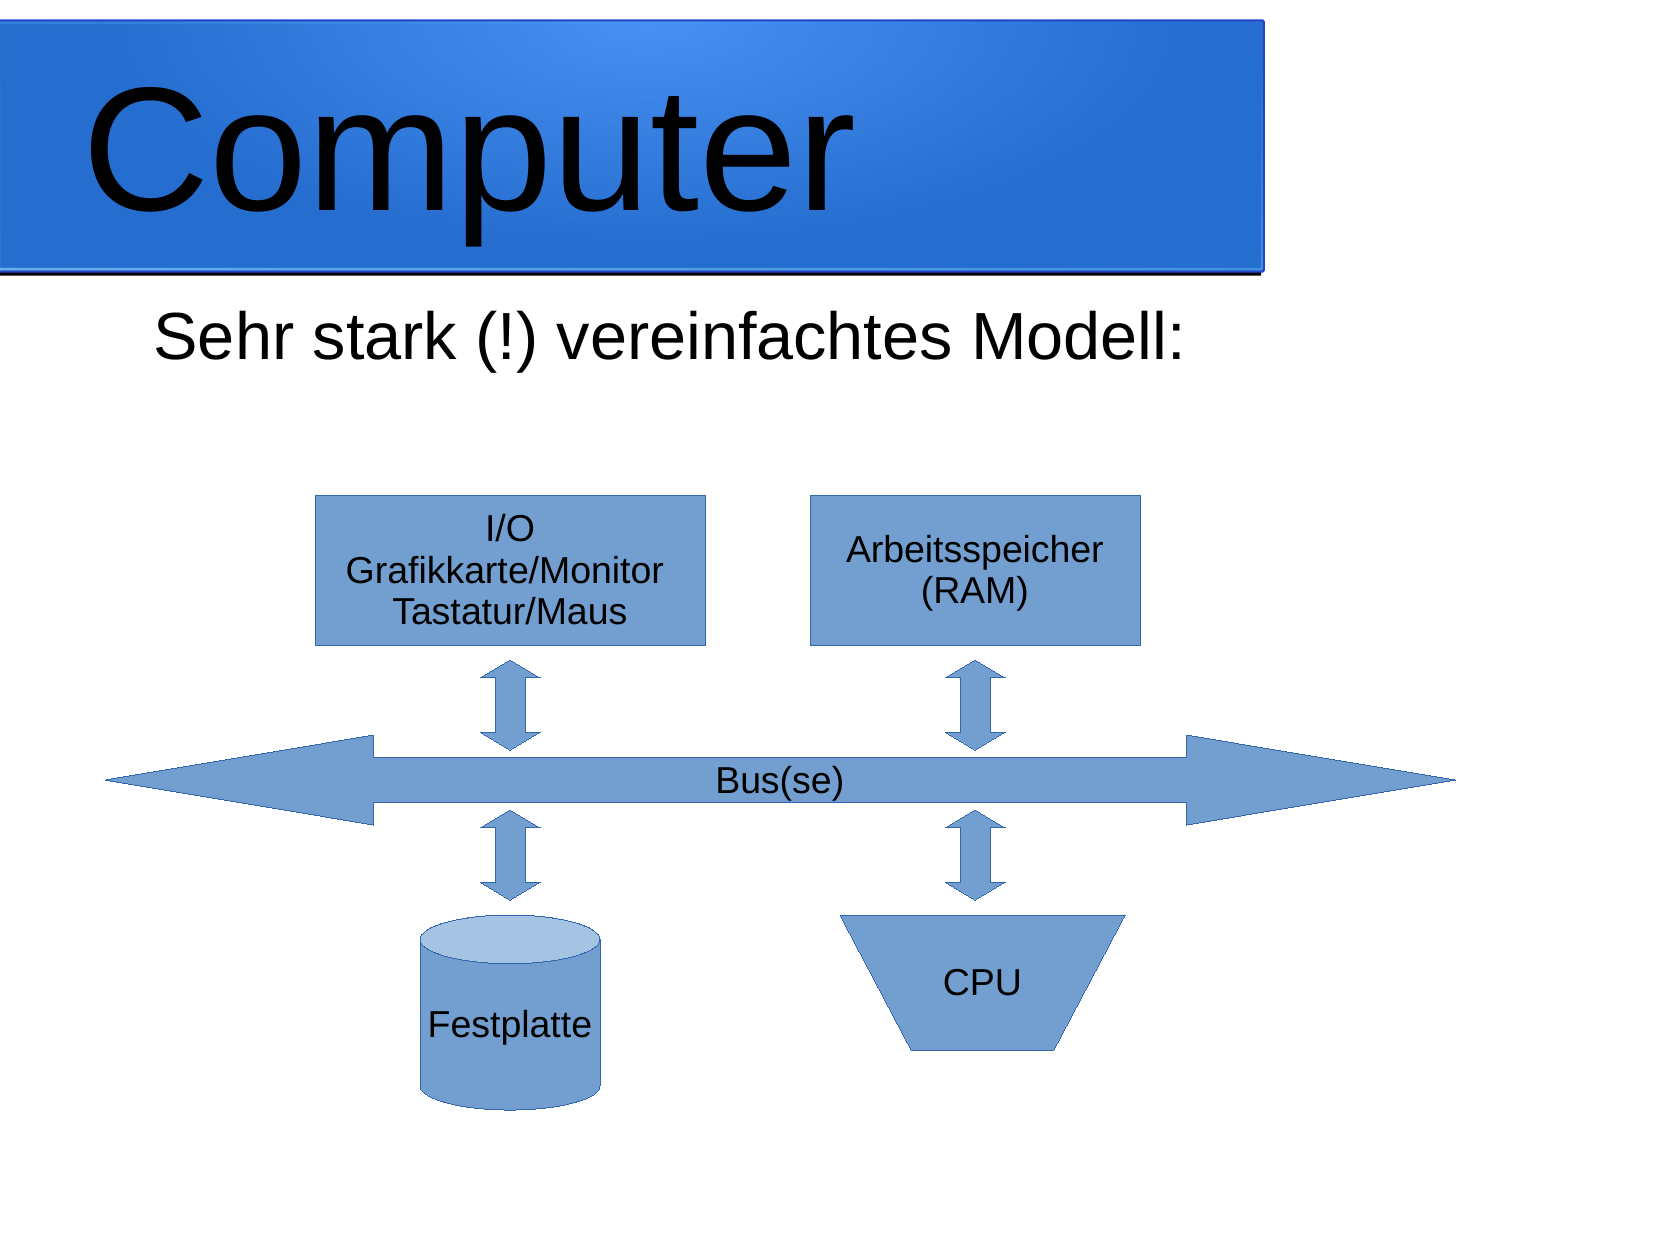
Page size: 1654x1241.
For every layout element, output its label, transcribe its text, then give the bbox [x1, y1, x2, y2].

text_box [945, 810, 1006, 901]
text_box [945, 660, 1006, 751]
text_box I/O Grafikkarte/Monitor Tastatur/Maus [315, 495, 706, 646]
text_box CPU [840, 915, 1126, 1051]
title Computer [82, 47, 1235, 252]
text_box Arbeitsspeicher (RAM) [810, 495, 1141, 646]
text_box Festplatte [420, 940, 601, 1111]
list Sehr stark (!) vereinfachtes Modell: [82, 299, 1571, 1019]
text_box [480, 660, 541, 751]
text_box Bus(se) [105, 735, 1456, 826]
text_box [480, 810, 541, 901]
